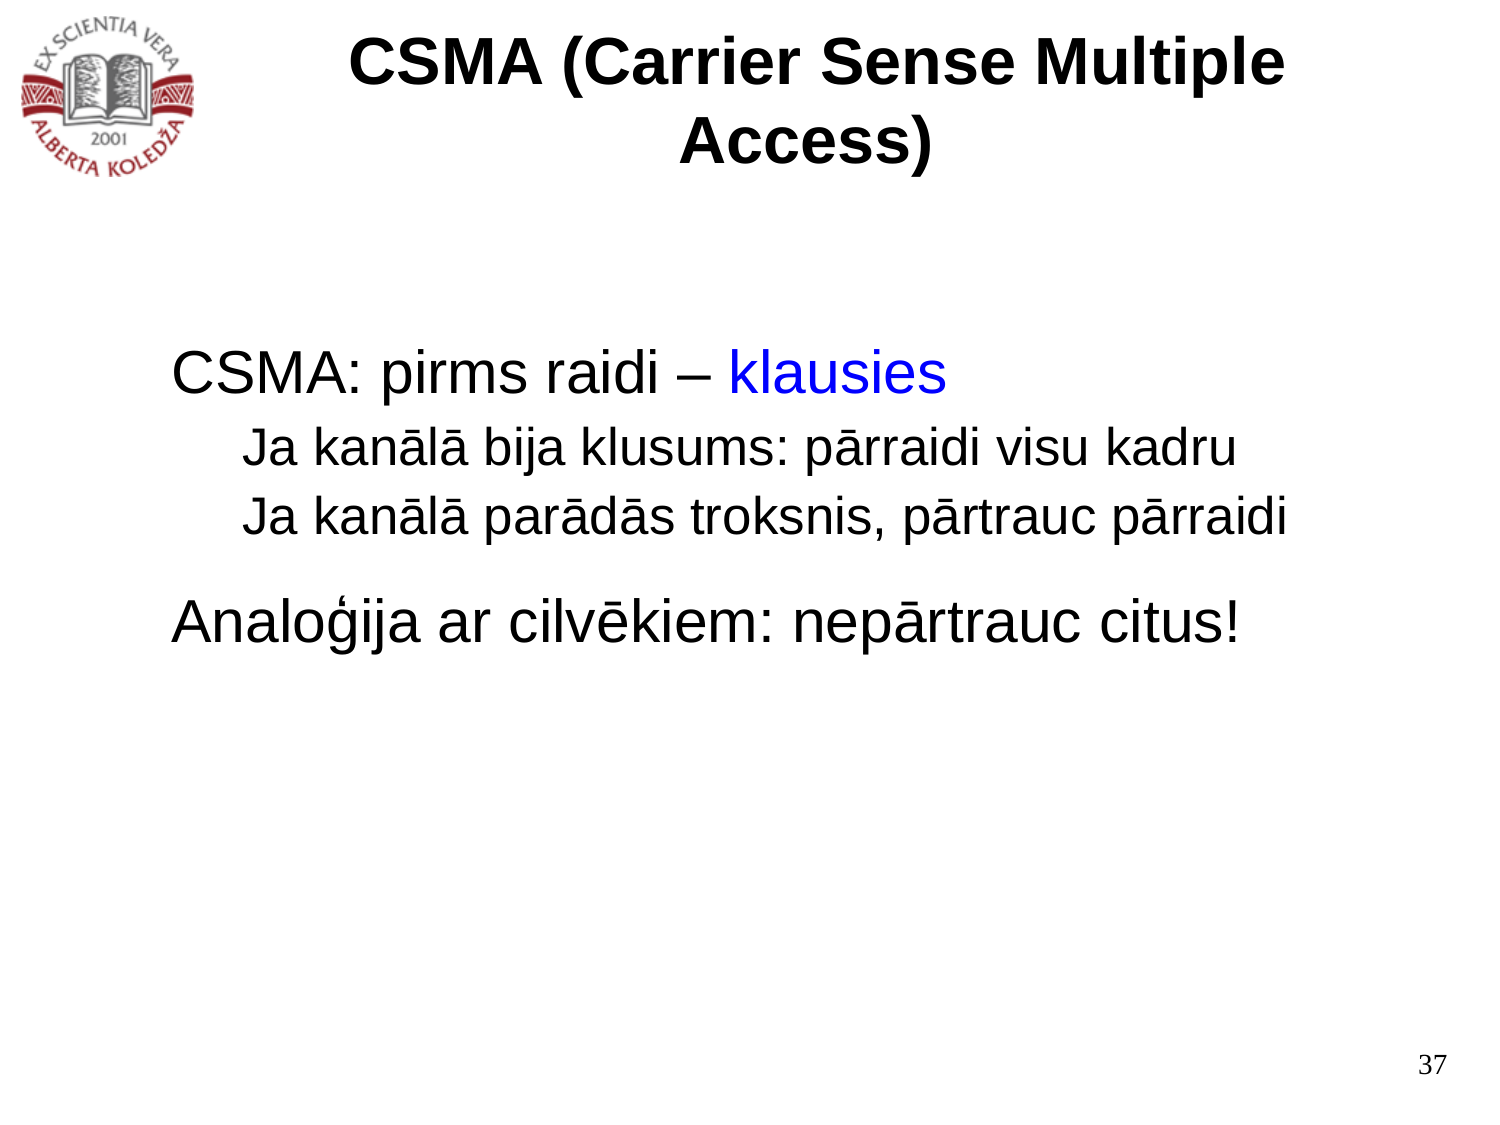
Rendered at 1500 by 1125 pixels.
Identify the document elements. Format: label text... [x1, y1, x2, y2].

picture [21, 16, 187, 177]
text_box <skaitlis> [1312, 1037, 1463, 1101]
title CSMA (Carrier Sense Multiple Access) [187, 9, 1425, 185]
list CSMA: pirms raidi – klausies Ja kanālā bija klusums: pārraidi visu kadru Ja kanālā parādās troksnis, pārtrauc pārraidi Analoģija ar cilvēkiem: nepārtrauc citus! [85, 216, 1436, 1035]
